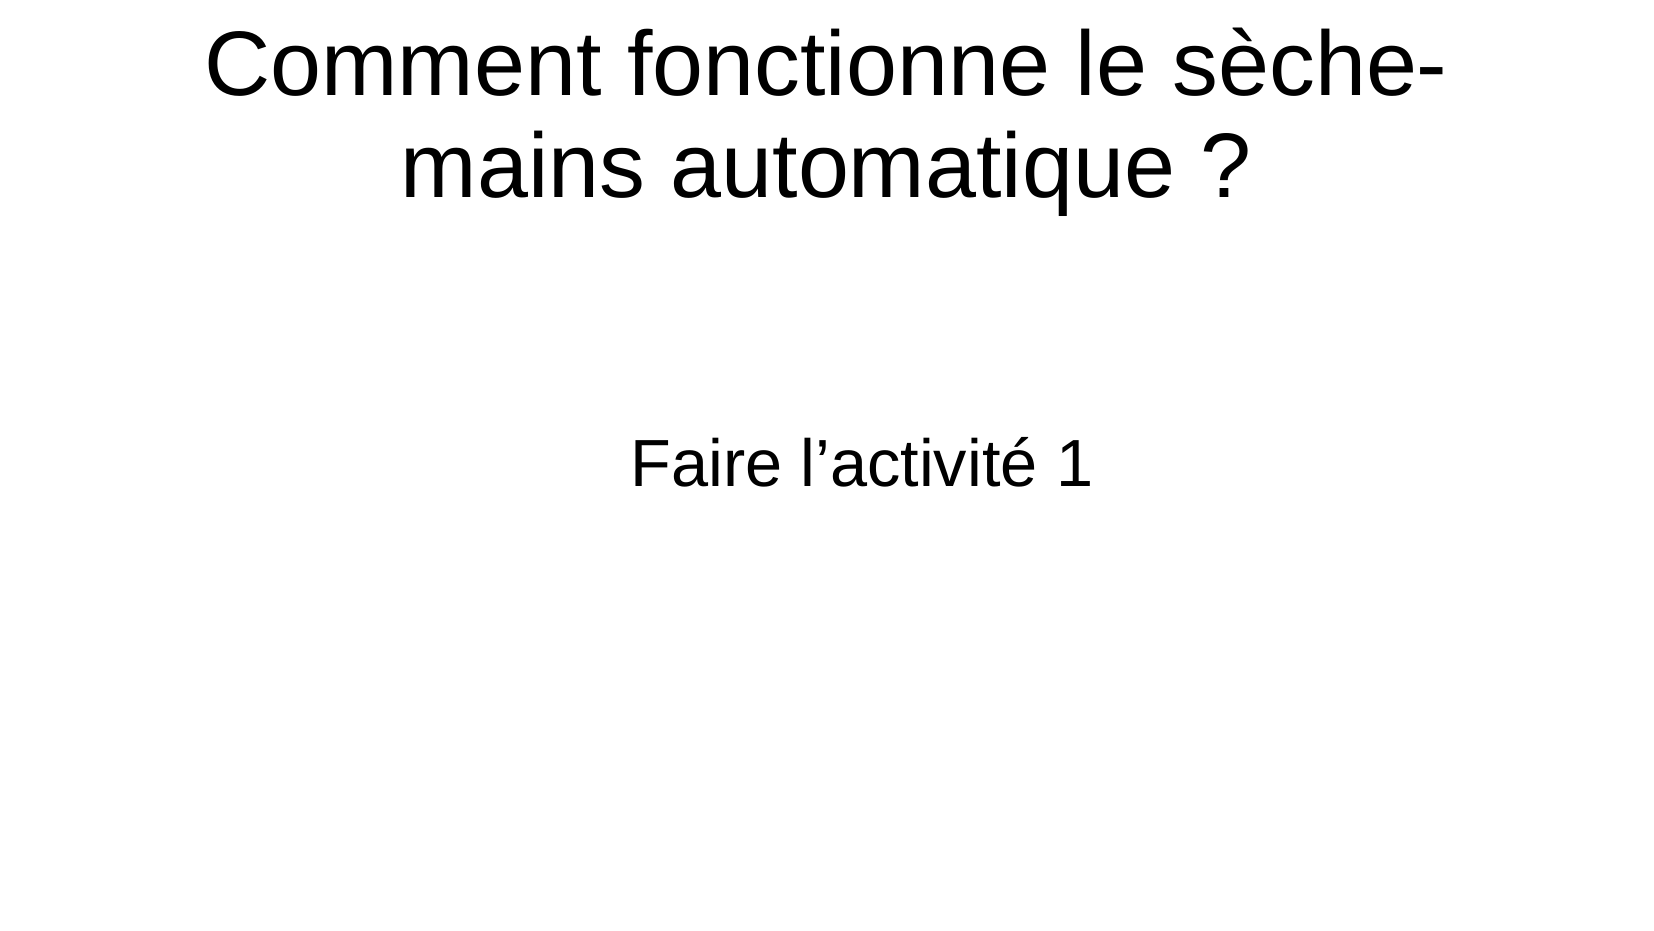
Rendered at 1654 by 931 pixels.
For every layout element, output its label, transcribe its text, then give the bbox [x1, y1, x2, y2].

list Faire l’activité 1 [82, 217, 1571, 758]
title Comment fonctionne le sèche-mains automatique ? [82, 12, 1571, 217]
